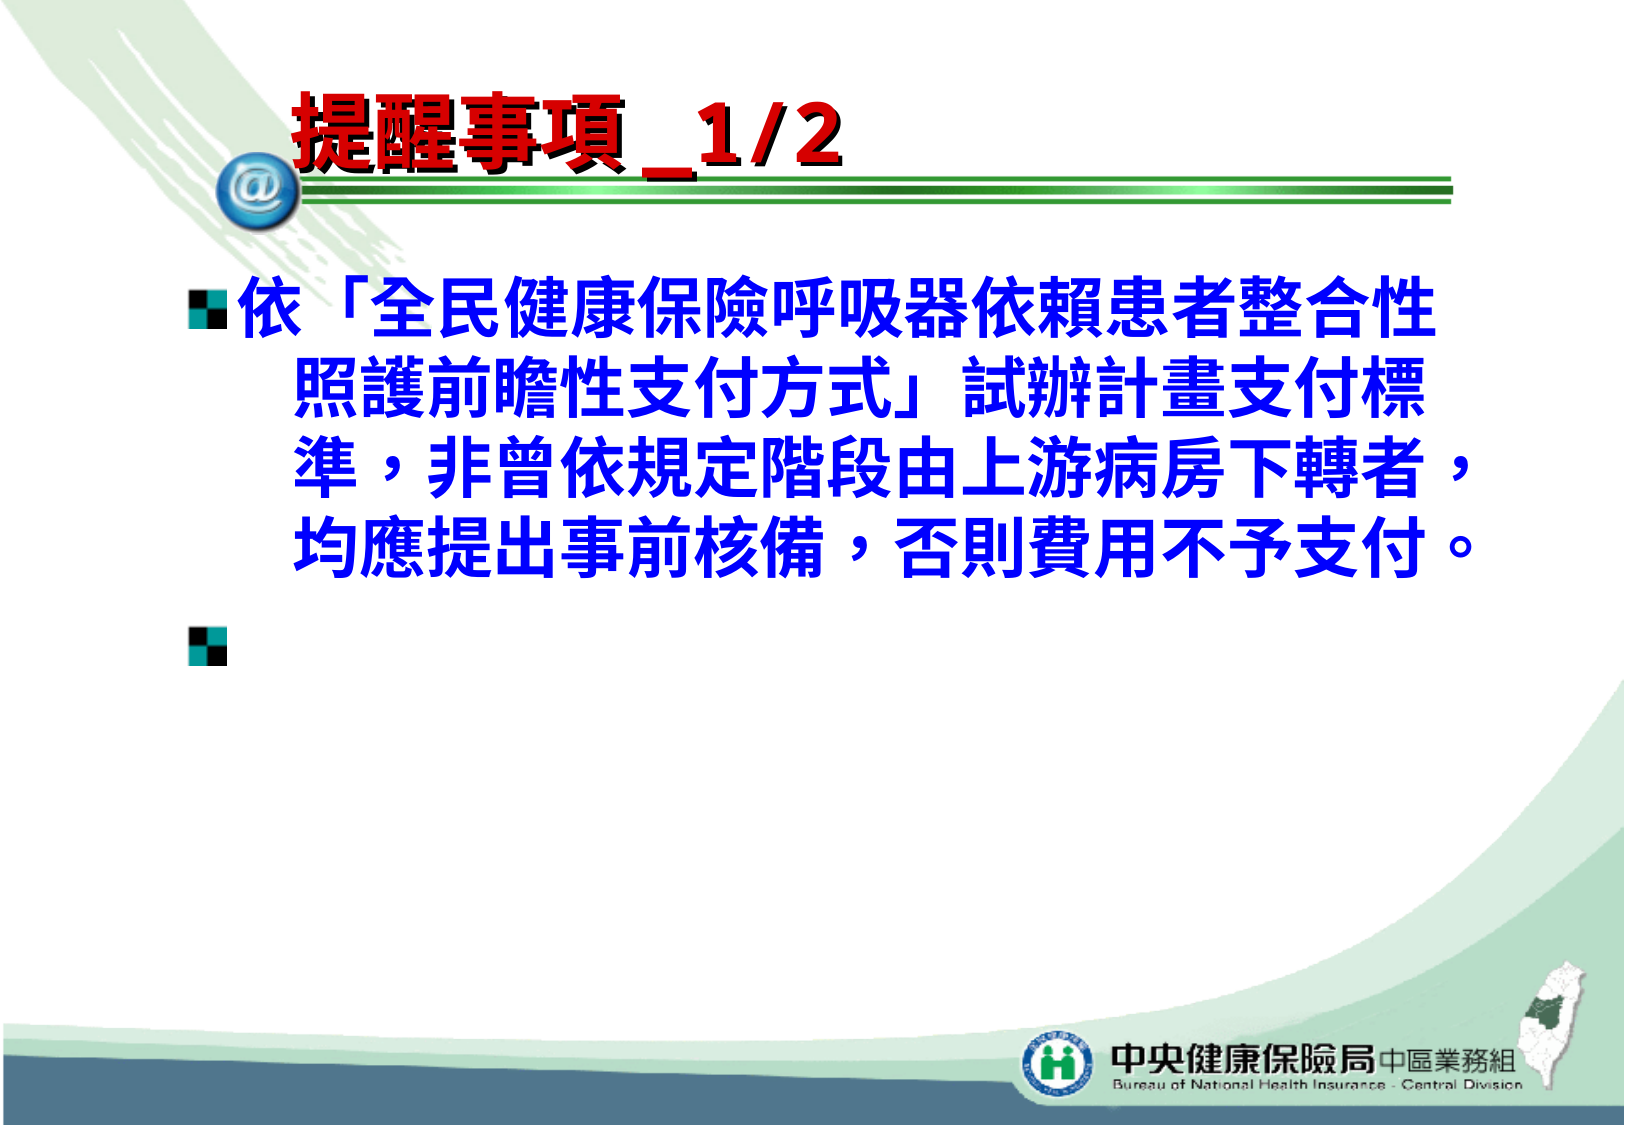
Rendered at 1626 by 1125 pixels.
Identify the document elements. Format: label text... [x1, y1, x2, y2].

list 依「全民健康保險呼吸器依賴患者整合性照護前瞻性支付方式」試辦計畫支付標準，非曾依規定階段由上游病房下轉者，均應提出事前核備，否則費用不予支付。 [165, 257, 1499, 997]
title 提醒事項_1/2 [274, 35, 1586, 223]
